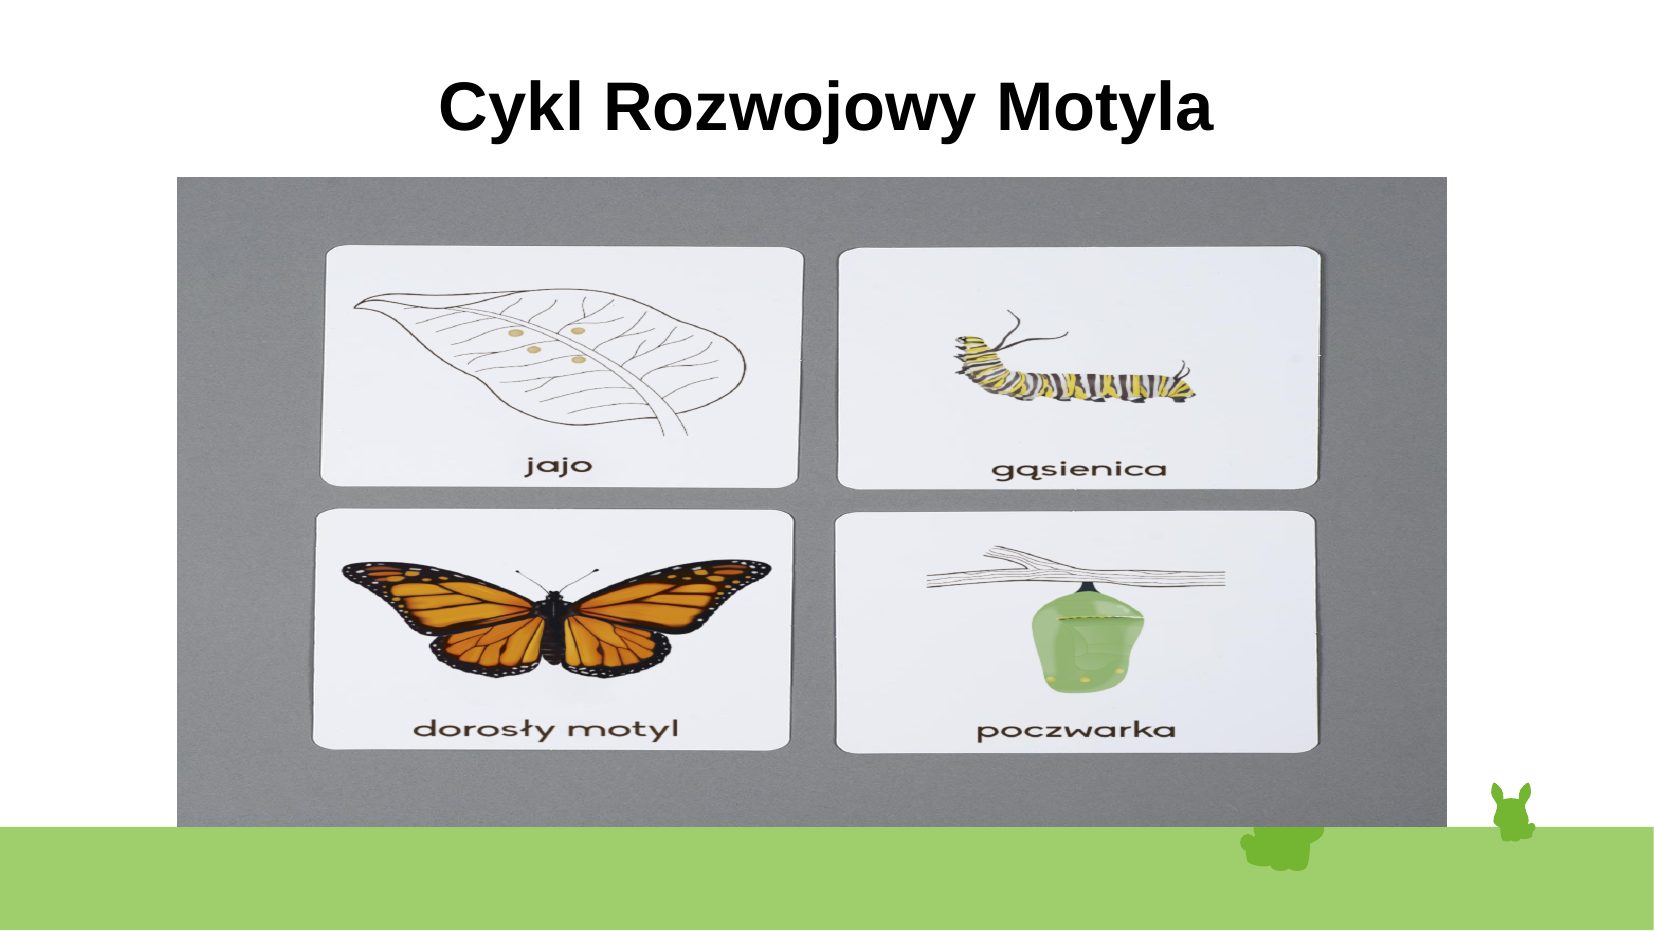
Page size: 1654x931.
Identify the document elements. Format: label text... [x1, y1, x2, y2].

title Cykl Rozwojowy Motyla [88, 29, 1565, 178]
picture [177, 177, 1447, 827]
